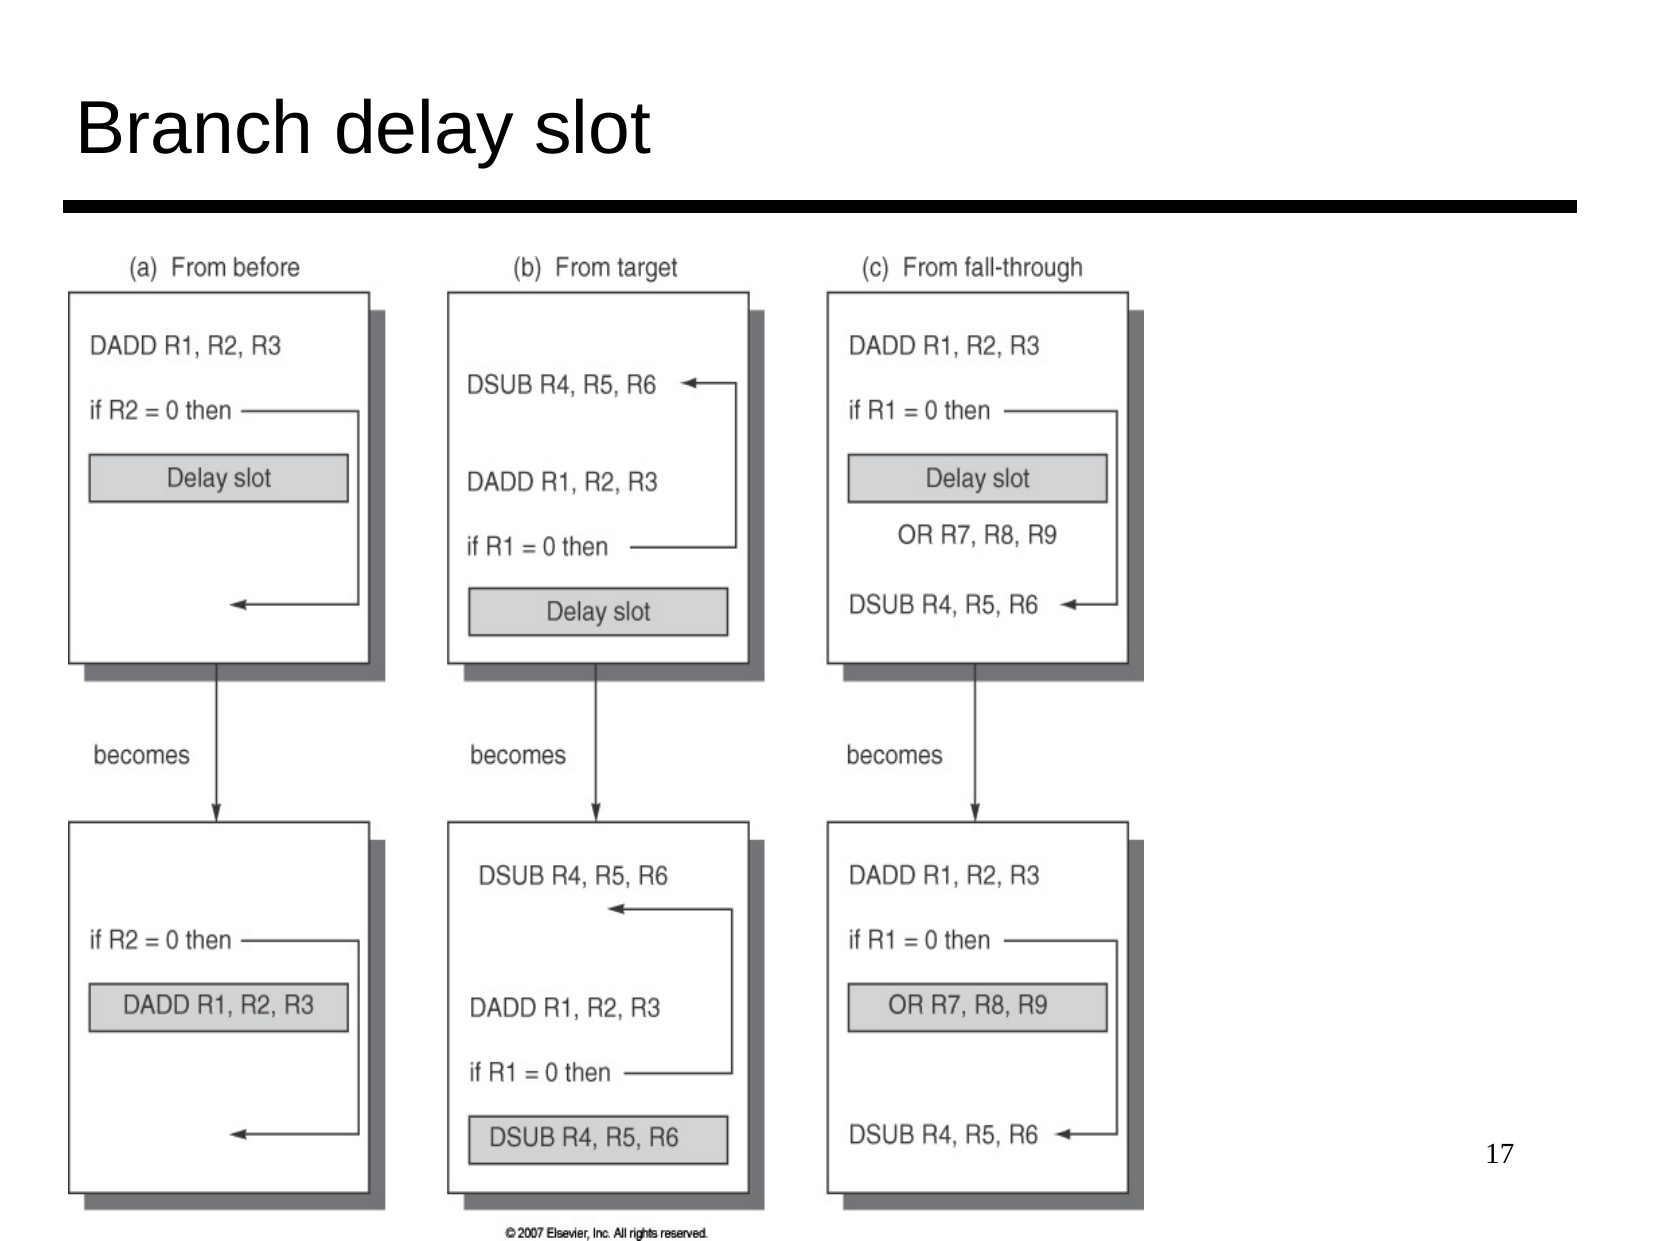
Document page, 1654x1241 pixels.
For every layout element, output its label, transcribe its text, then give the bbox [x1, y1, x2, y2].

picture [68, 256, 1144, 1241]
text_box Branch delay slot [61, 71, 667, 177]
text_box <number> [1184, 1129, 1530, 1213]
